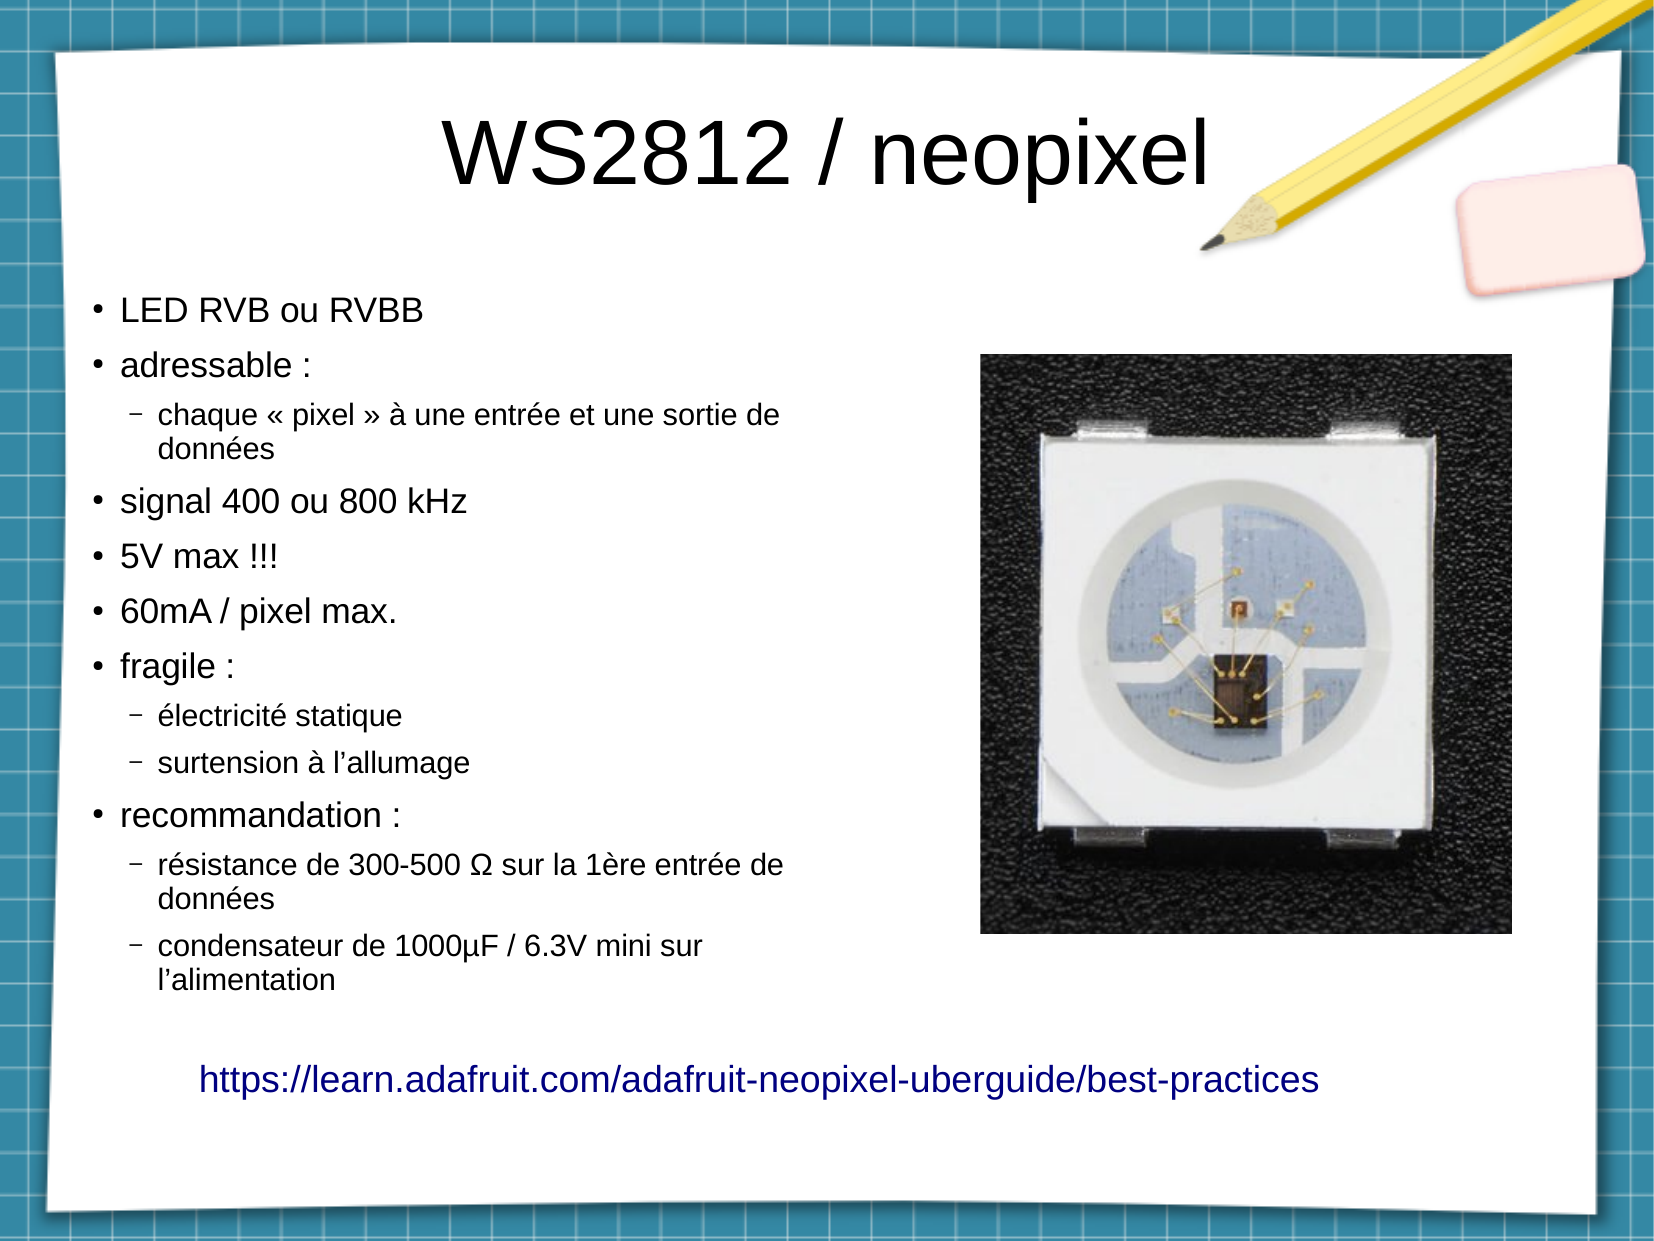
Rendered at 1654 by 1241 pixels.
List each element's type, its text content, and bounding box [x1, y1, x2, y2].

title WS2812 / neopixel [82, 49, 1571, 257]
list LED RVB ou RVBB adressable : chaque « pixel » à une entrée et une sortie de données signal 400 ou 800 kHz 5V max !!! 60mA / pixel max. fragile : électricité statique surtension à l’allumage recommandation : résistance de 300-500 Ω sur la 1ère entrée de données condensateur de 1000µF / 6.3V mini sur l’alimentation [82, 290, 809, 1010]
text_box https://learn.adafruit.com/adafruit-neopixel-uberguide/best-practices [184, 1051, 1335, 1109]
picture [0, 0, 1654, 1241]
